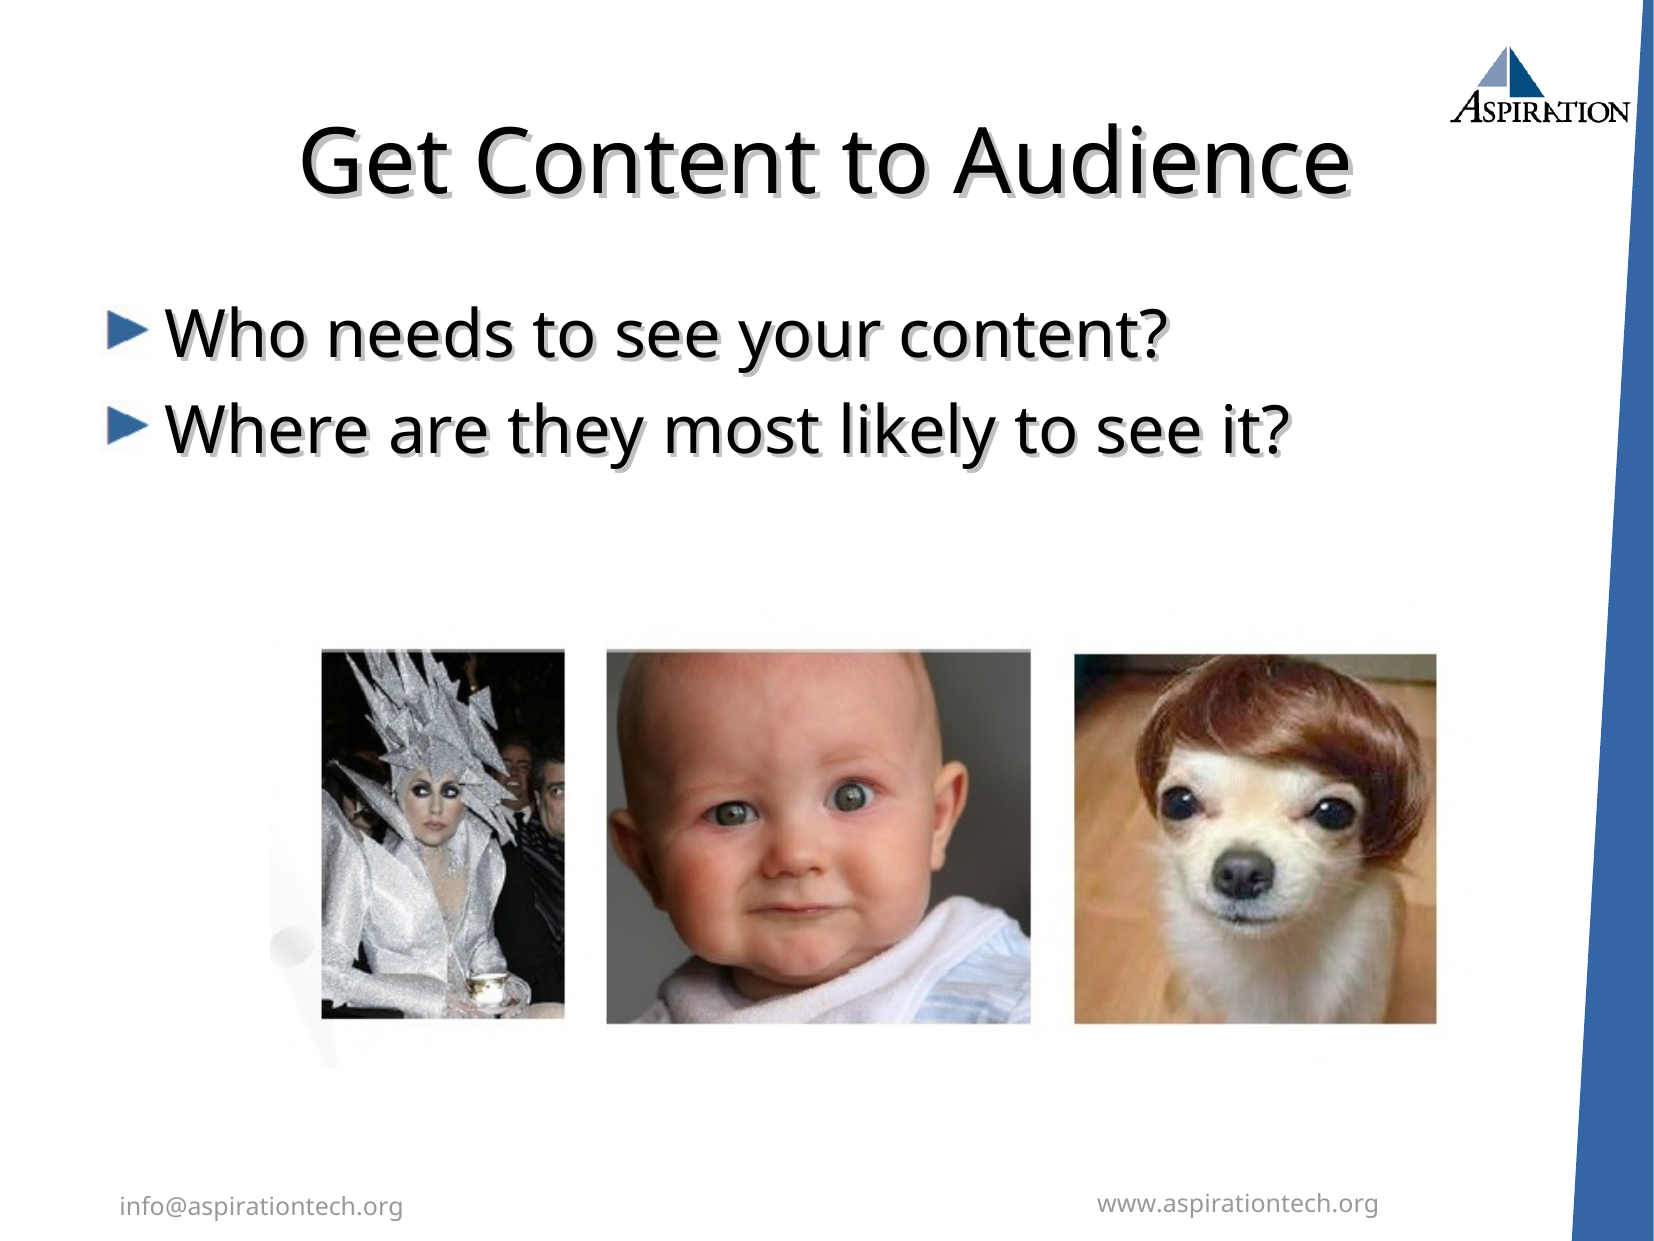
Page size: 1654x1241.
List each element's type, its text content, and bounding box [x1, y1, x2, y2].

title Get Content to Audience [82, 49, 1570, 256]
list Who needs to see your content? Where are they most likely to see it? [82, 289, 1571, 1109]
picture [1450, 46, 1631, 132]
picture [270, 599, 1472, 1068]
